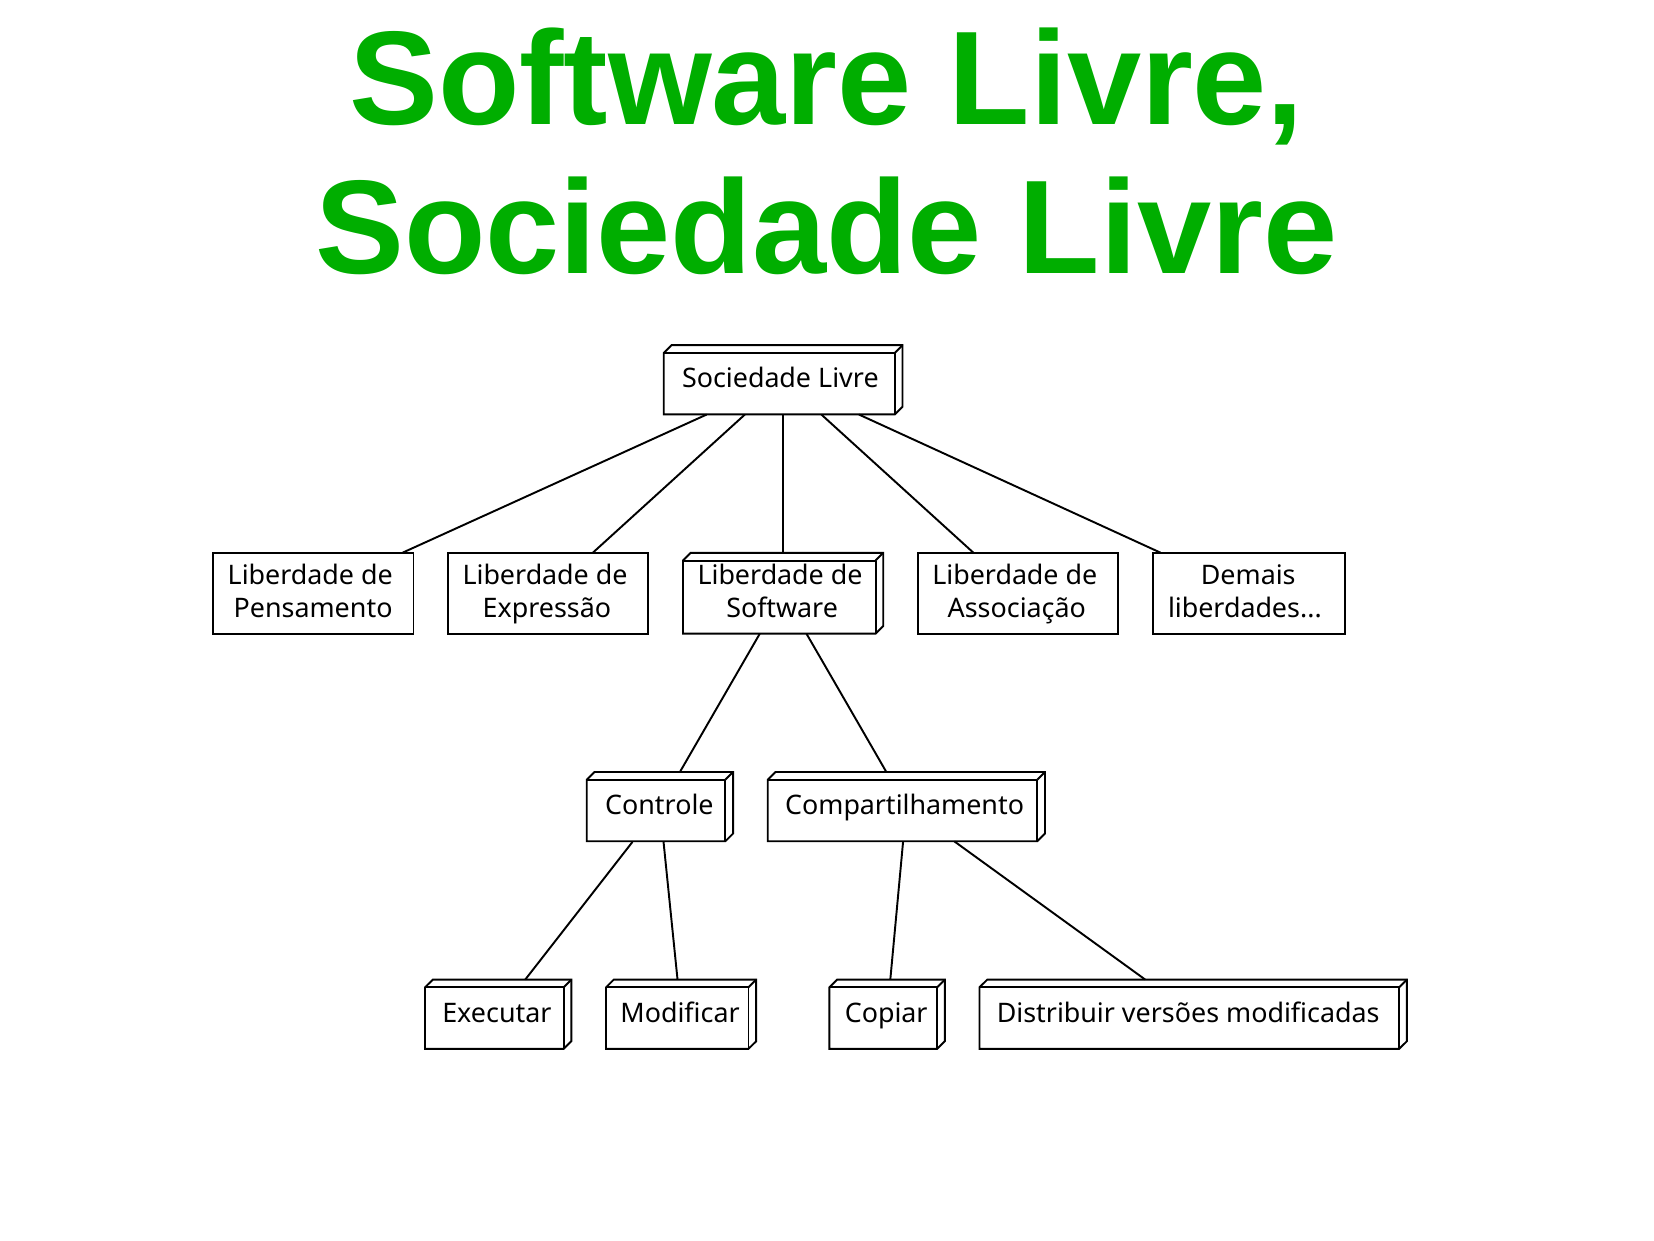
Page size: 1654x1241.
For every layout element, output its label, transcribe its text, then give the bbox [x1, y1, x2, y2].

title Software Livre, Sociedade Livre [82, 3, 1571, 303]
picture [205, 337, 1415, 1057]
